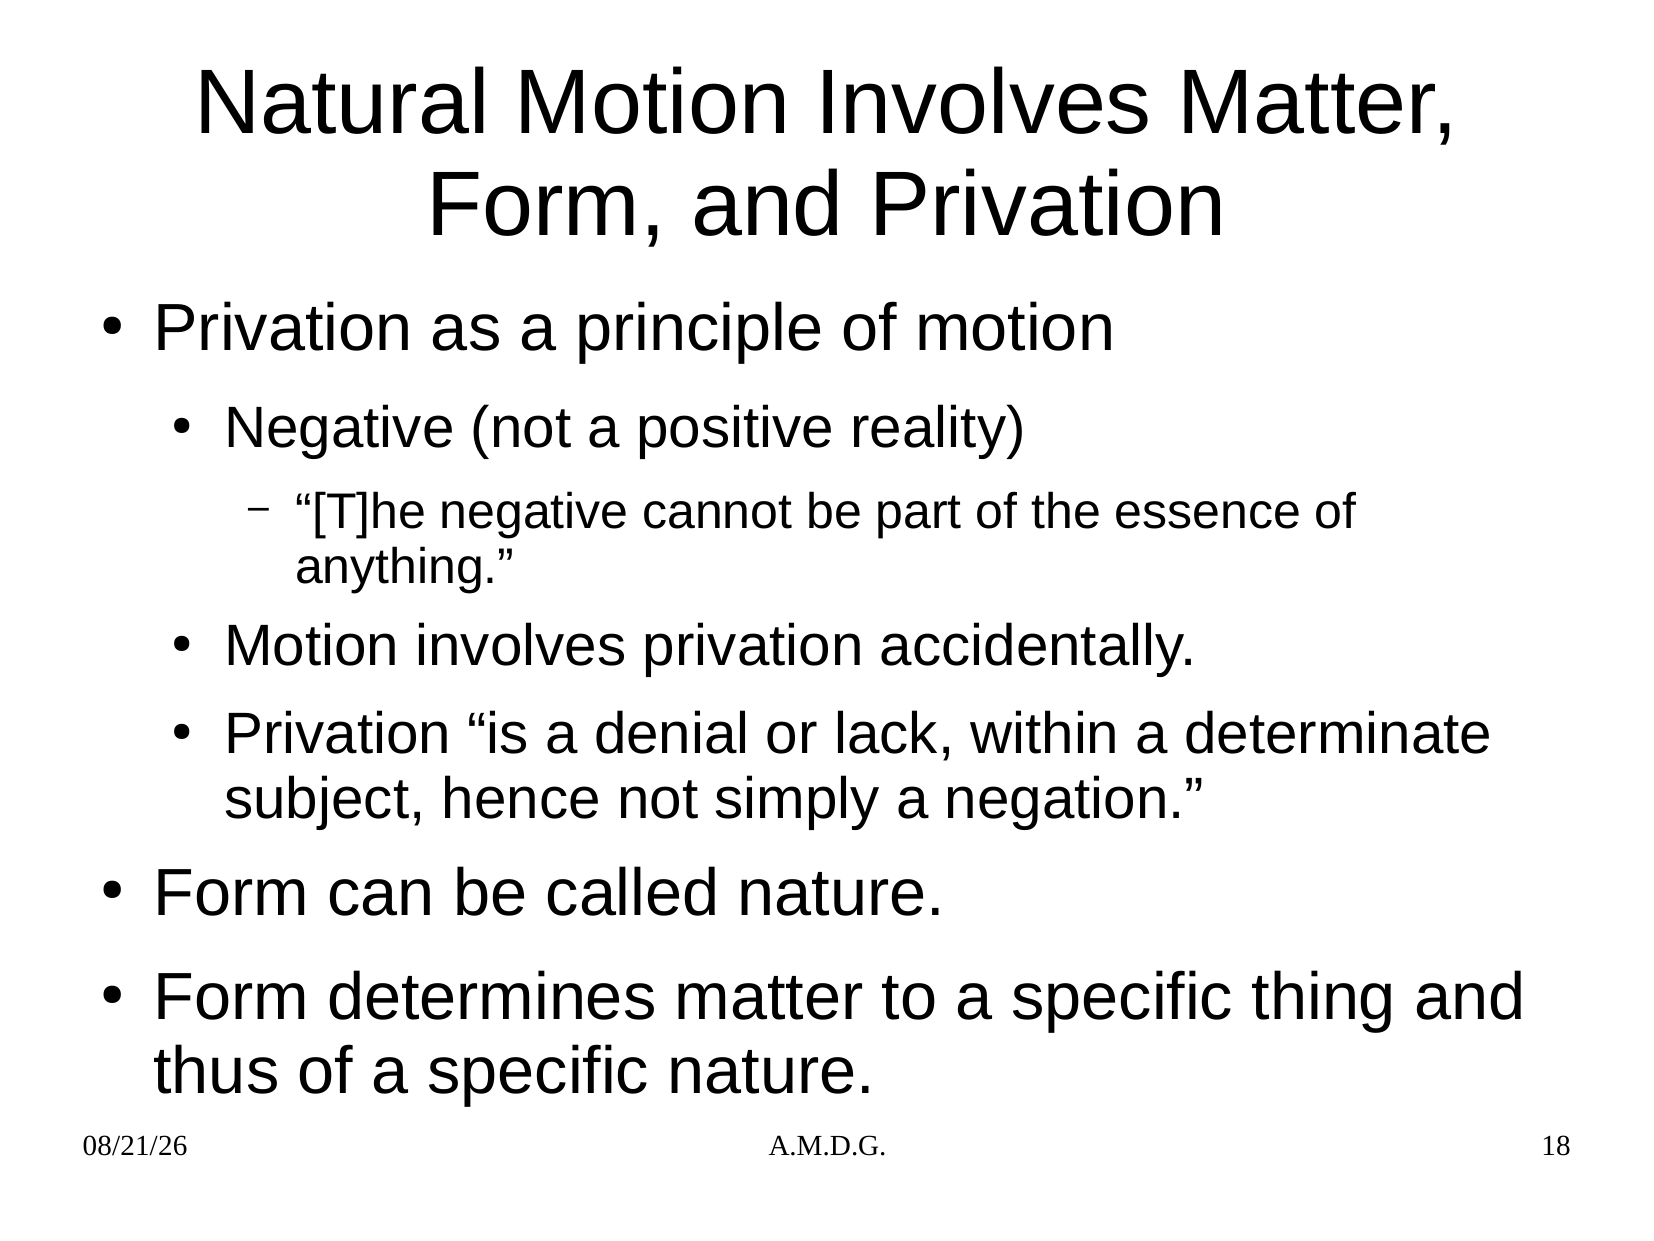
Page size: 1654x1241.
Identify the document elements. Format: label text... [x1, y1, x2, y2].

list Privation as a principle of motion Negative (not a positive reality) “[T]he negative cannot be part of the essence of anything.” Motion involves privation accidentally. Privation “is a denial or lack, within a determinate subject, hence not simply a negation.” Form can be called nature. Form determines matter to a specific thing and thus of a specific nature. [82, 290, 1571, 1109]
title Natural Motion Involves Matter, Form, and Privation [82, 49, 1571, 257]
